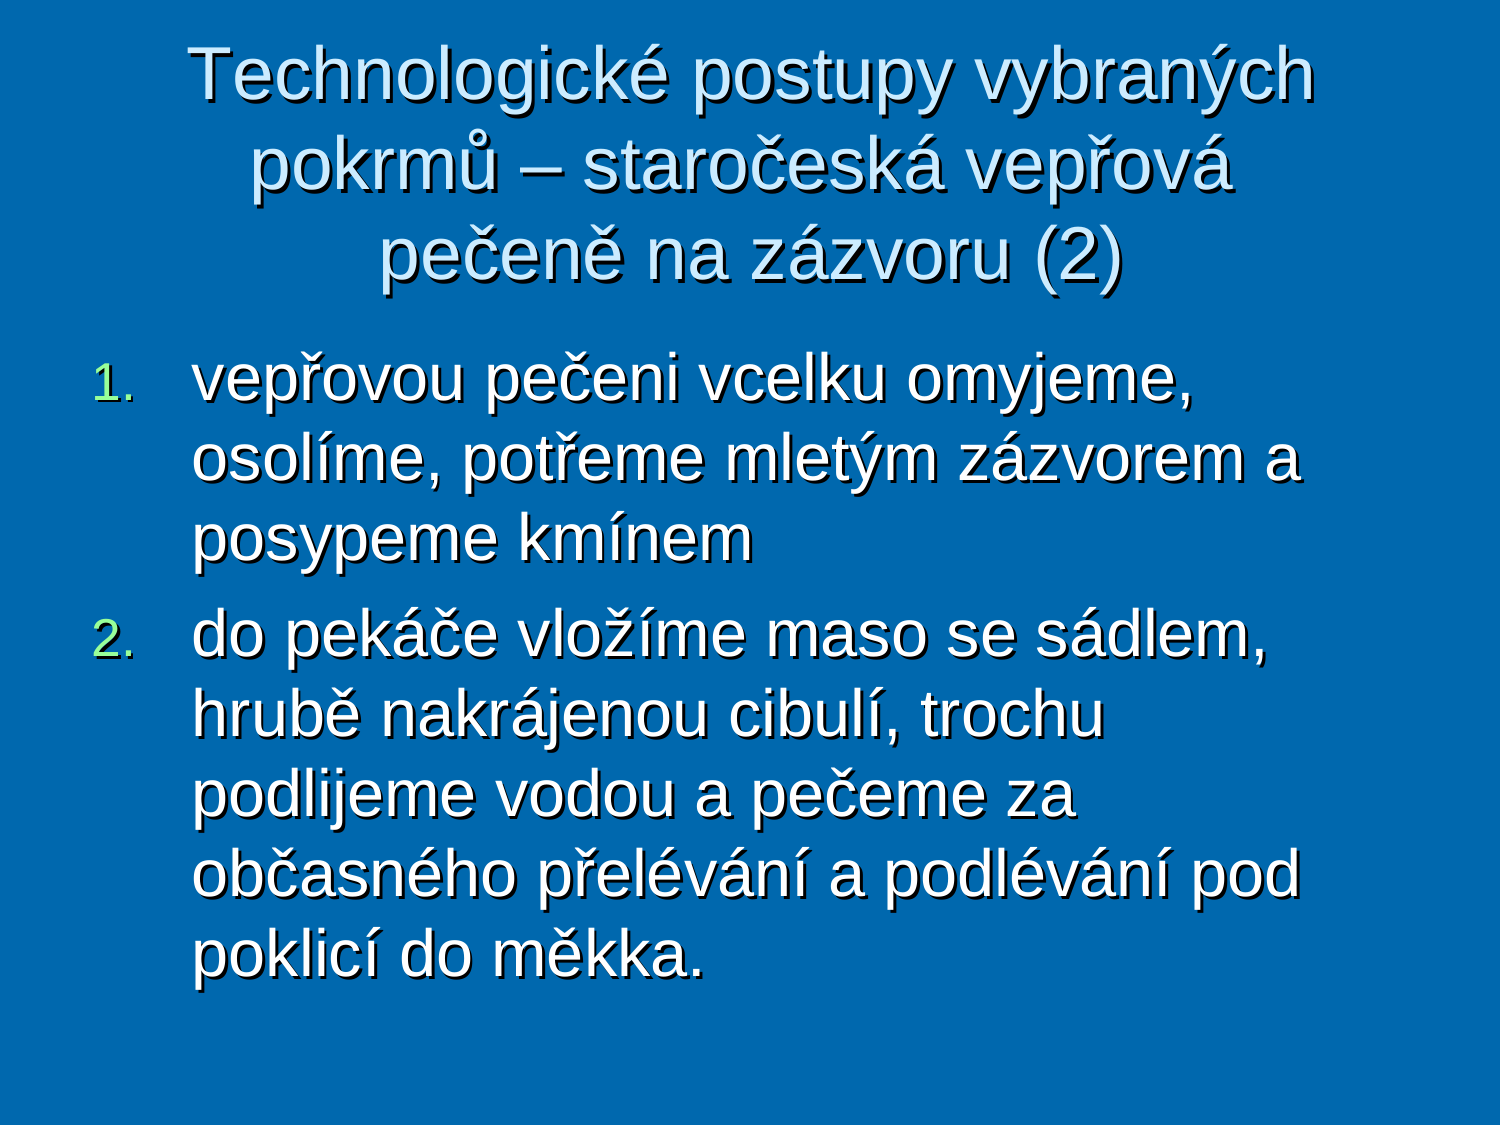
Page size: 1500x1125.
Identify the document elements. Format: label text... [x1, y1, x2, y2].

title Technologické postupy vybraných pokrmů – staročeská vepřová pečeně na zázvoru (2) [76, 17, 1427, 303]
list vepřovou pečeni vcelku omyjeme, osolíme, potřeme mletým zázvorem a posypeme kmínem do pekáče vložíme maso se sádlem, hrubě nakrájenou cibulí, trochu podlijeme vodou a pečeme za občasného přelévání a podlévání pod poklicí do měkka. [76, 326, 1427, 1069]
